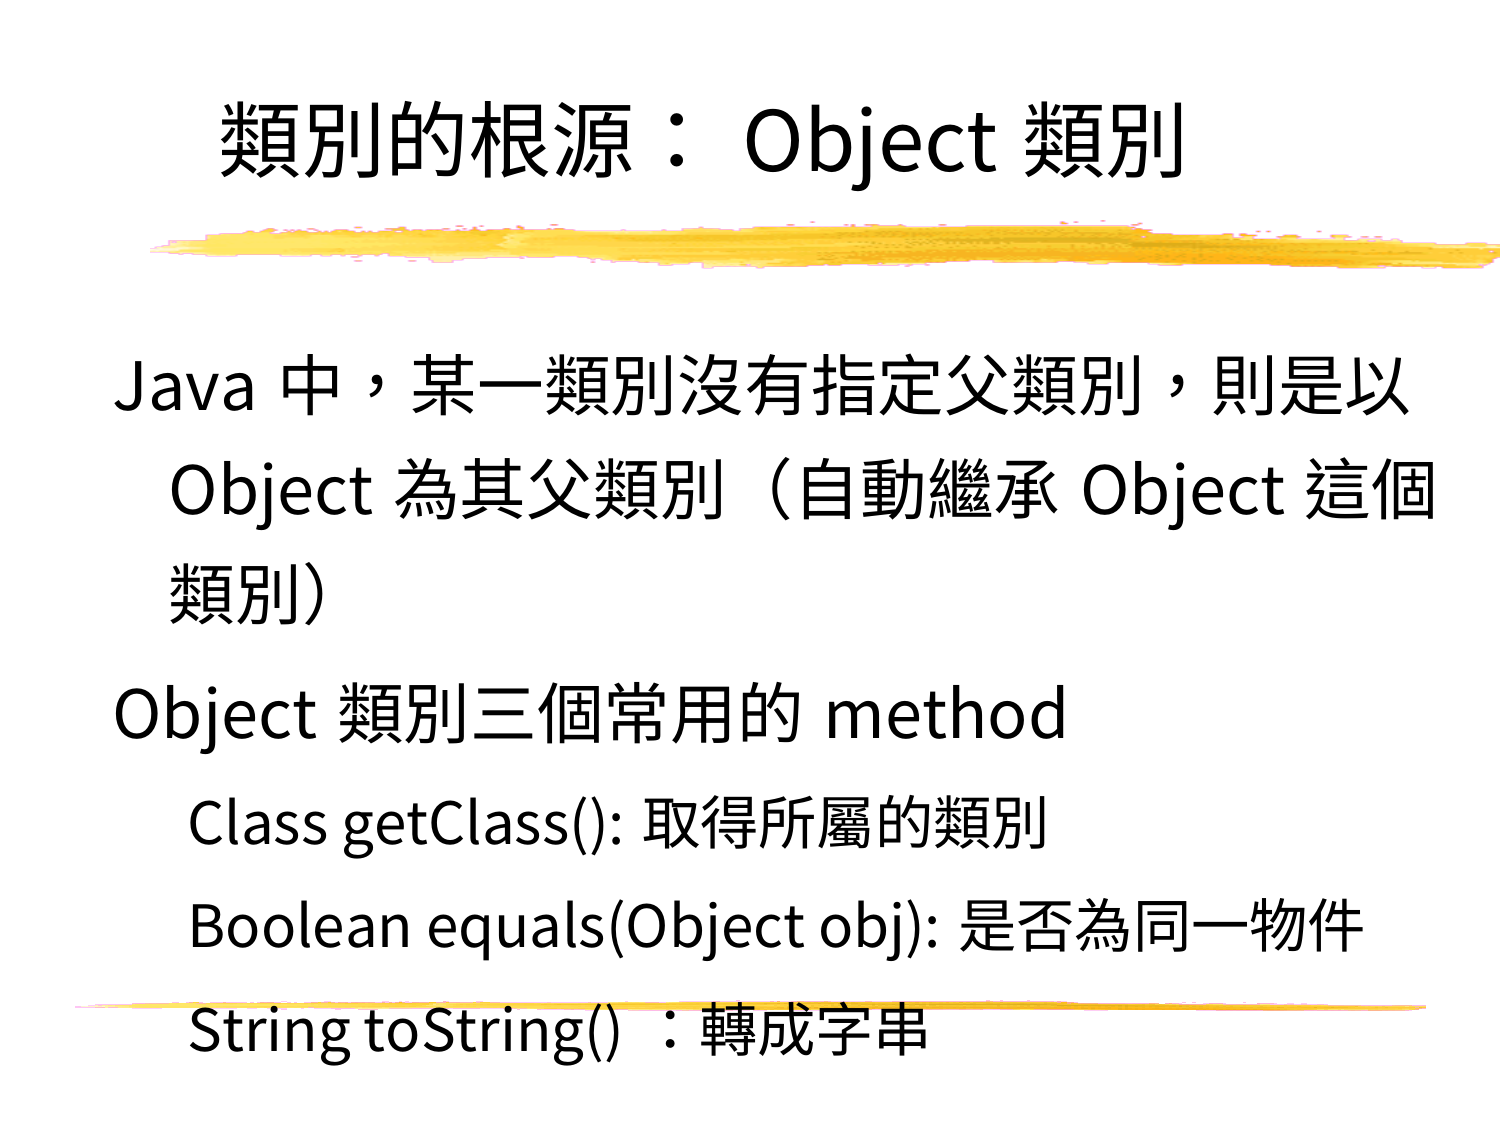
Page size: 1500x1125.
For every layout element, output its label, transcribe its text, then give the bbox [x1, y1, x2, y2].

list Java中，某一類別沒有指定父類別，則是以Object為其父類別（自動繼承Object這個類別） Object類別三個常用的method Class getClass():取得所屬的類別 Boolean equals(Object obj):是否為同一物件 String toString()：轉成字串 [112, 324, 1469, 1001]
picture [150, 215, 1500, 279]
picture [75, 999, 1426, 1013]
title 類別的根源：Object類別 [66, 35, 1342, 226]
